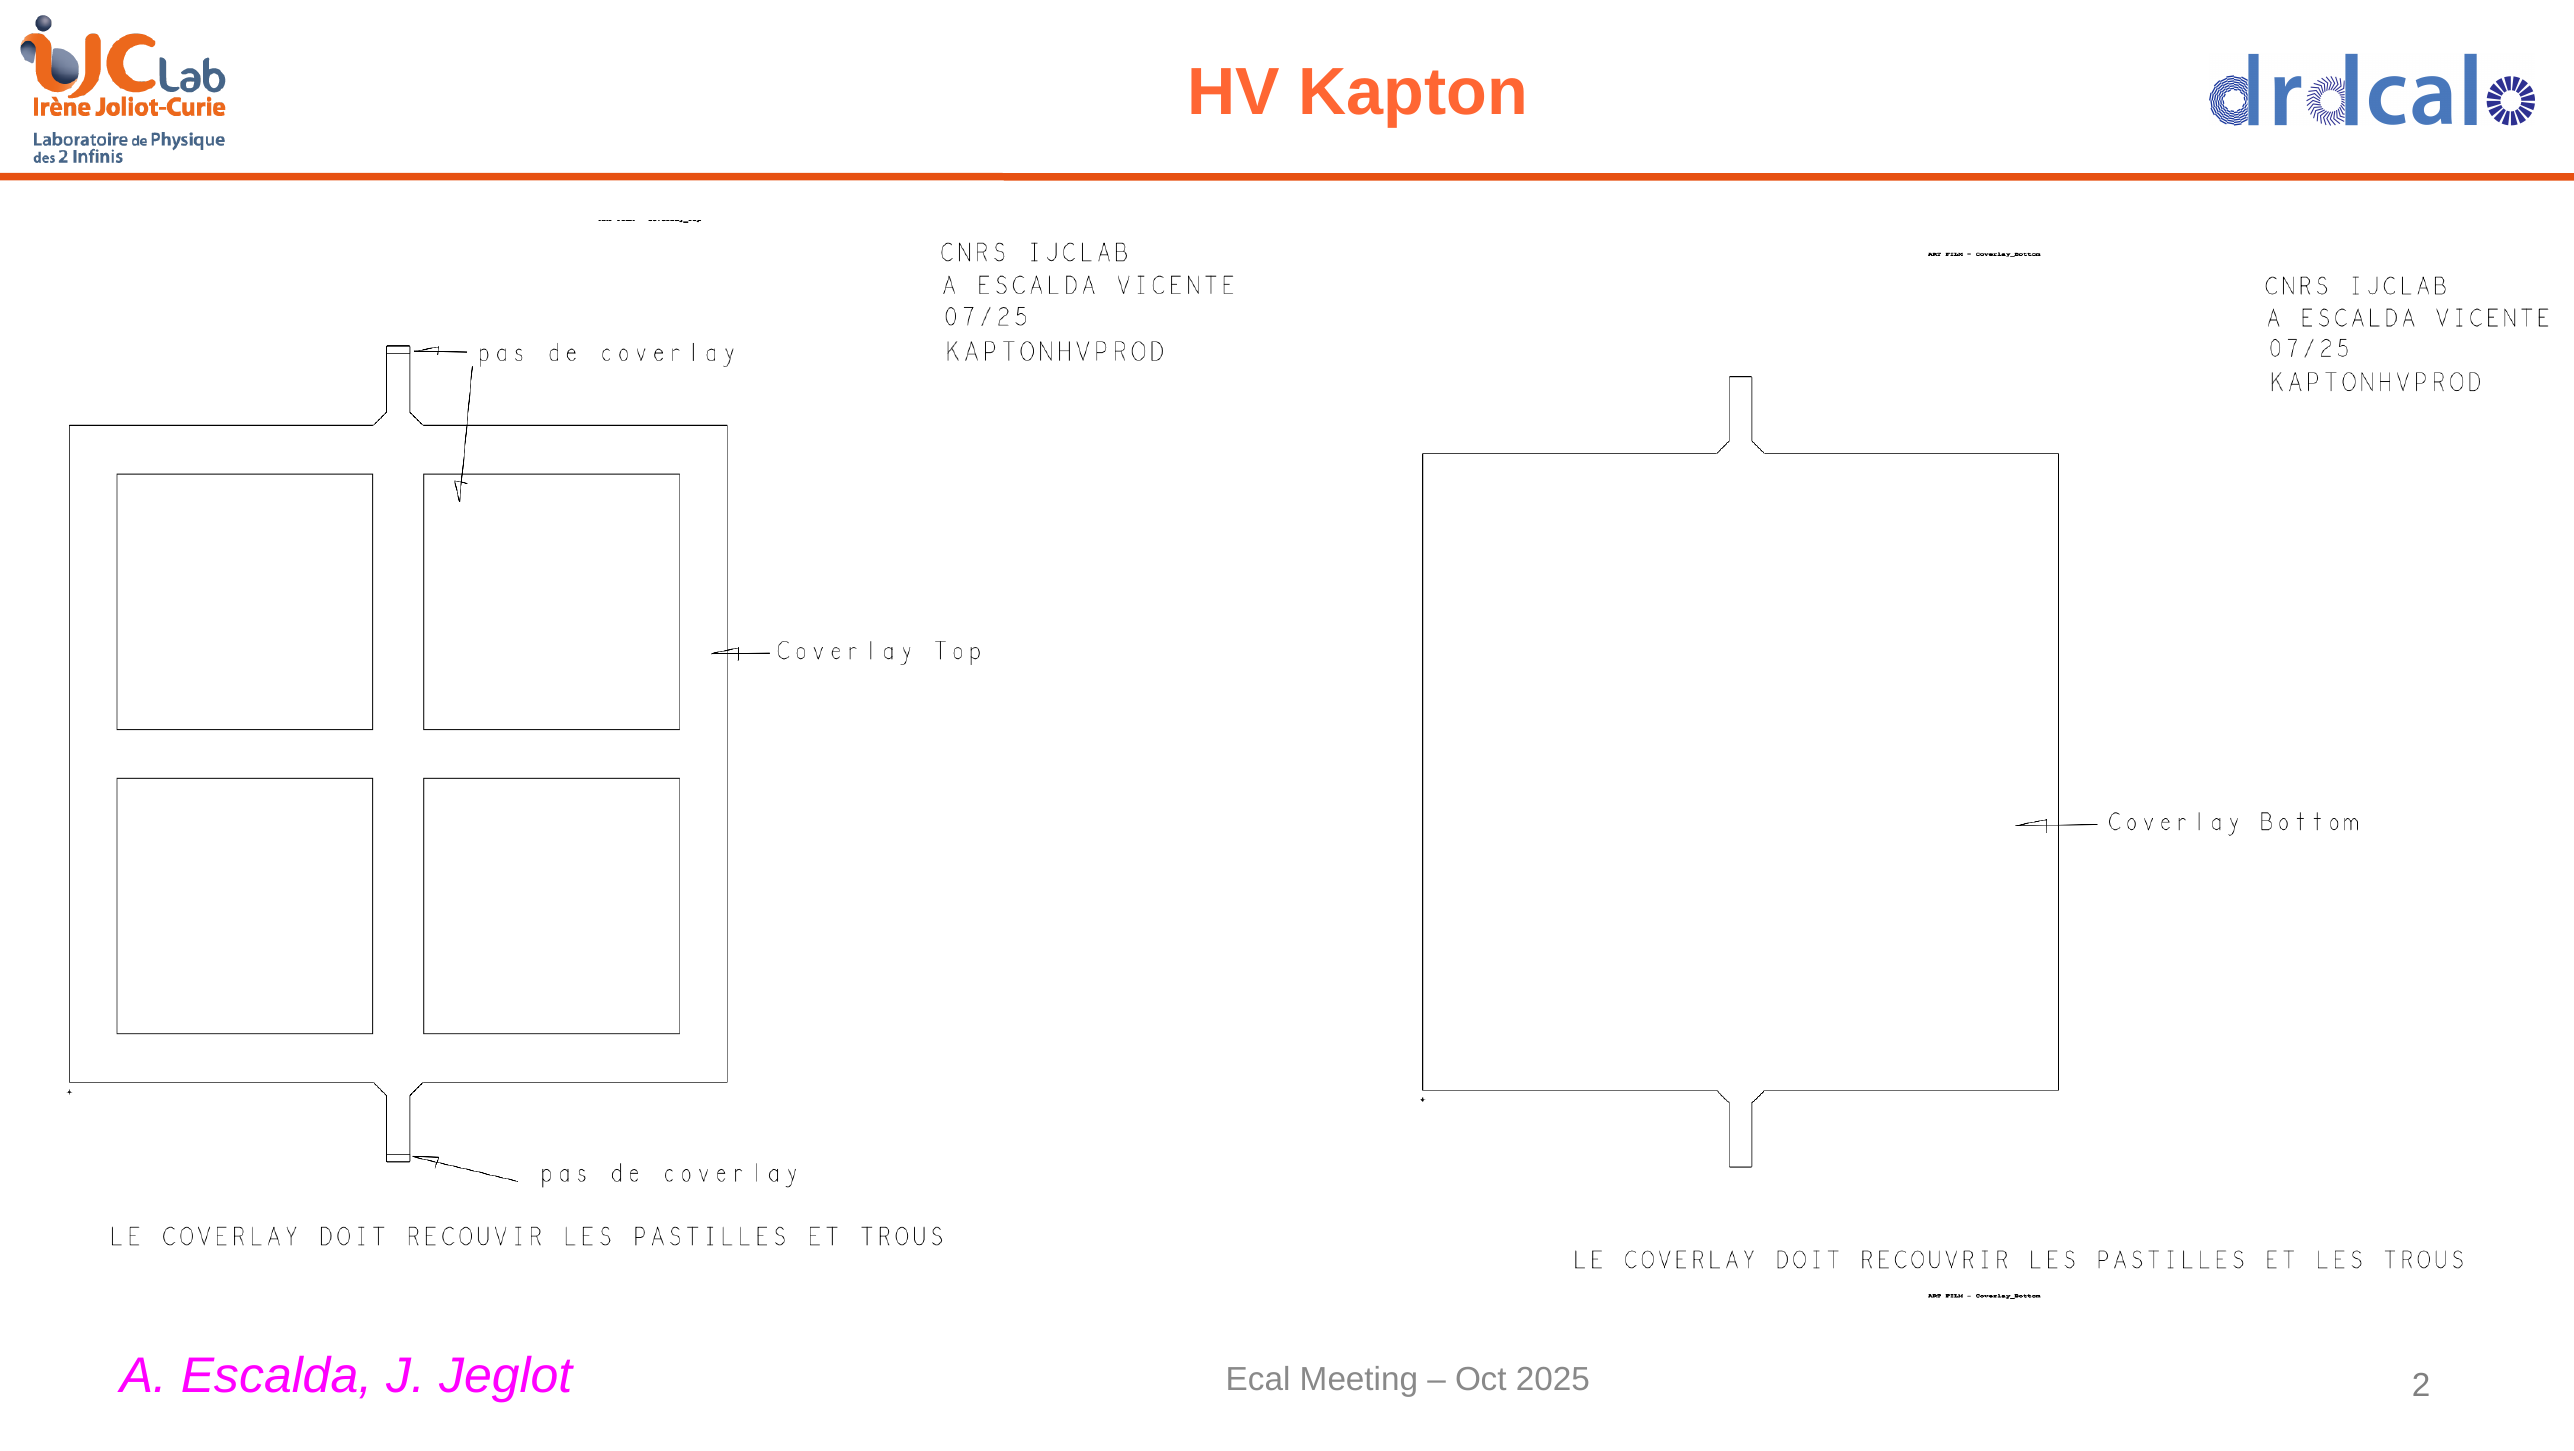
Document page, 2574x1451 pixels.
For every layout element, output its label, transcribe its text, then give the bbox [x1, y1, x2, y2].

text_box A. Escalda, J. Jeglot [105, 1335, 588, 1410]
picture [1384, 251, 2574, 1302]
picture [28, 220, 1266, 1272]
picture [2431, 53, 2535, 126]
picture [4, 0, 241, 178]
title HV Kapton [285, 31, 2431, 144]
